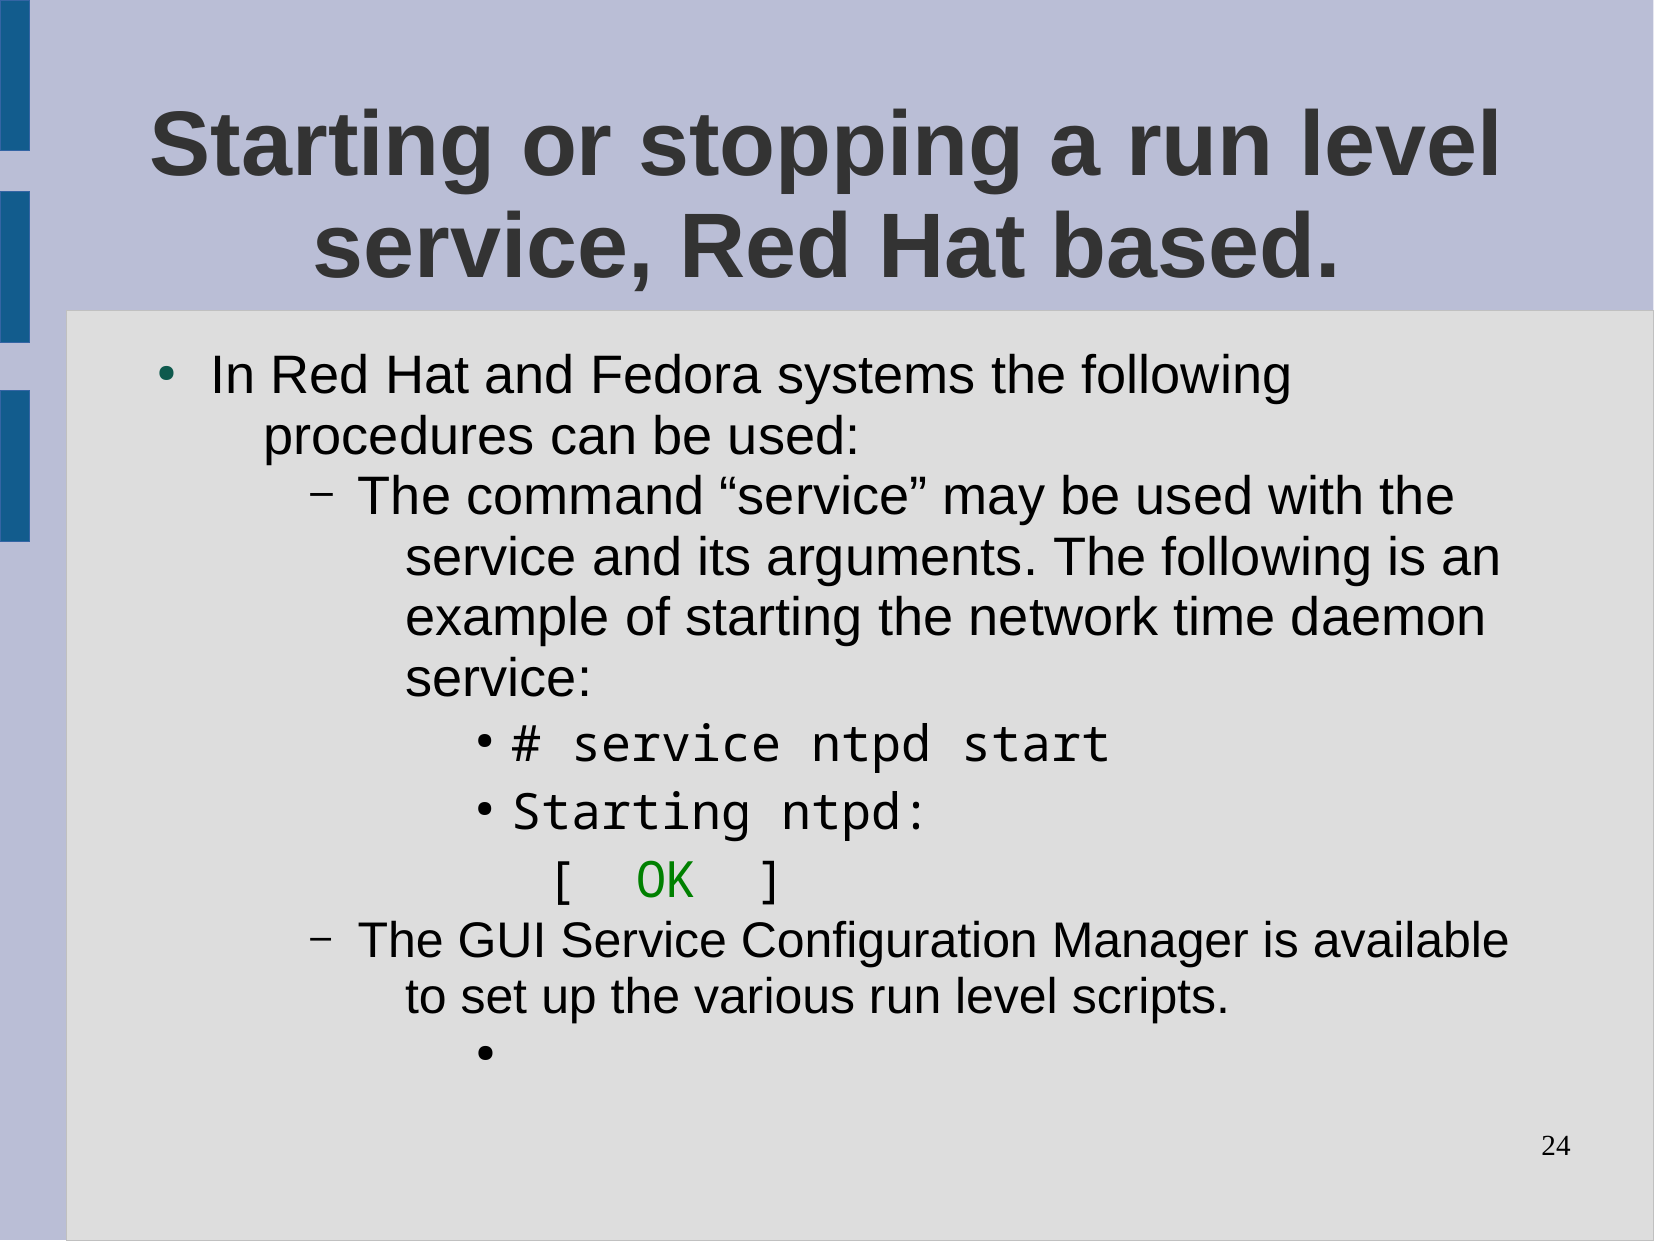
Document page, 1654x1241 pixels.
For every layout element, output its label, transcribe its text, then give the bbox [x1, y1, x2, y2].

list In Red Hat and Fedora systems the following procedures can be used: The command “service” may be used with the service and its arguments. The following is an example of starting the network time daemon service: # service ntpd start Starting ntpd: [ OK ] The GUI Service Configuration Manager is available to set up the various run level scripts. [121, 344, 1534, 1127]
title Starting or stopping a run level service, Red Hat based. [121, 91, 1534, 299]
